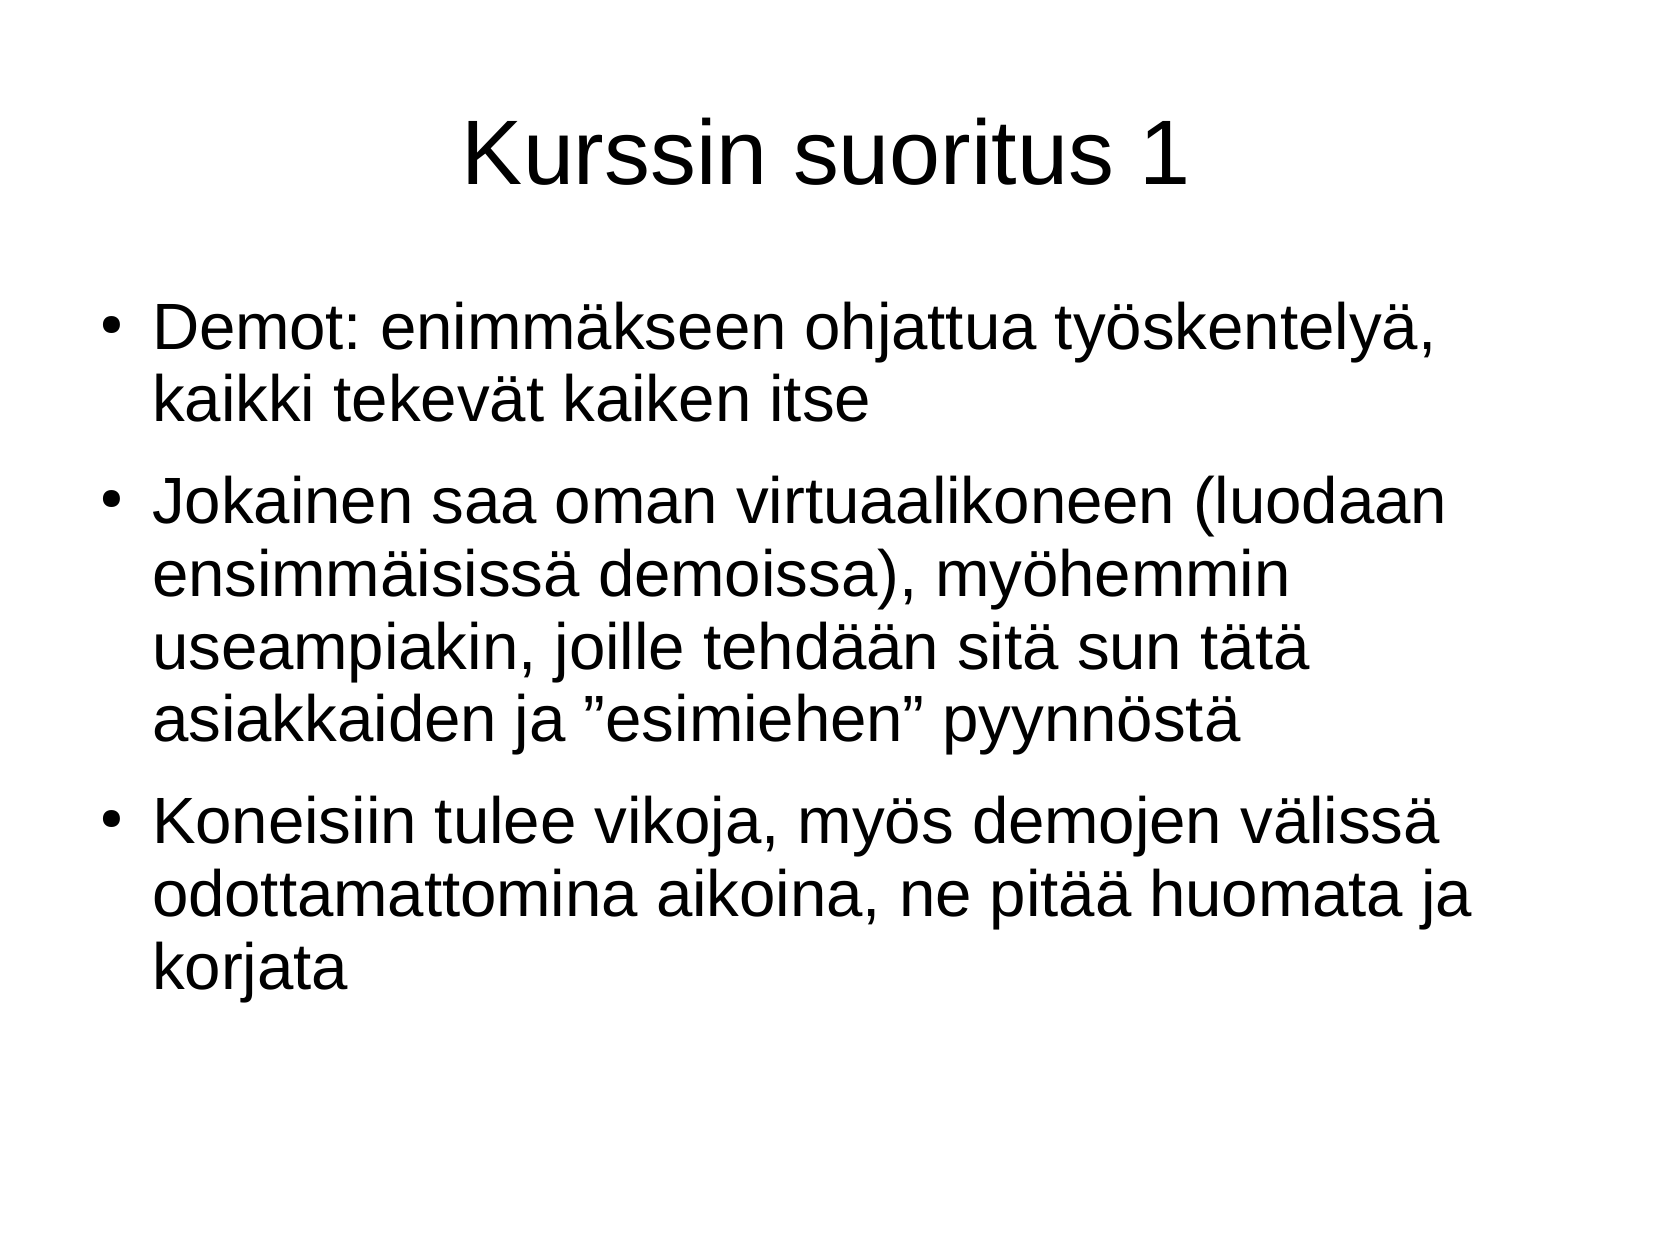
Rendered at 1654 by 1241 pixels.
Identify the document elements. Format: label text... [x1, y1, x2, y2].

title Kurssin suoritus 1 [82, 49, 1571, 257]
list Demot: enimmäkseen ohjattua työskentelyä, kaikki tekevät kaiken itse Jokainen saa oman virtuaalikoneen (luodaan ensimmäisissä demoissa), myöhemmin useampiakin, joille tehdään sitä sun tätä asiakkaiden ja ”esimiehen” pyynnöstä Koneisiin tulee vikoja, myös demojen välissä odottamattomina aikoina, ne pitää huomata ja korjata [82, 290, 1571, 1010]
